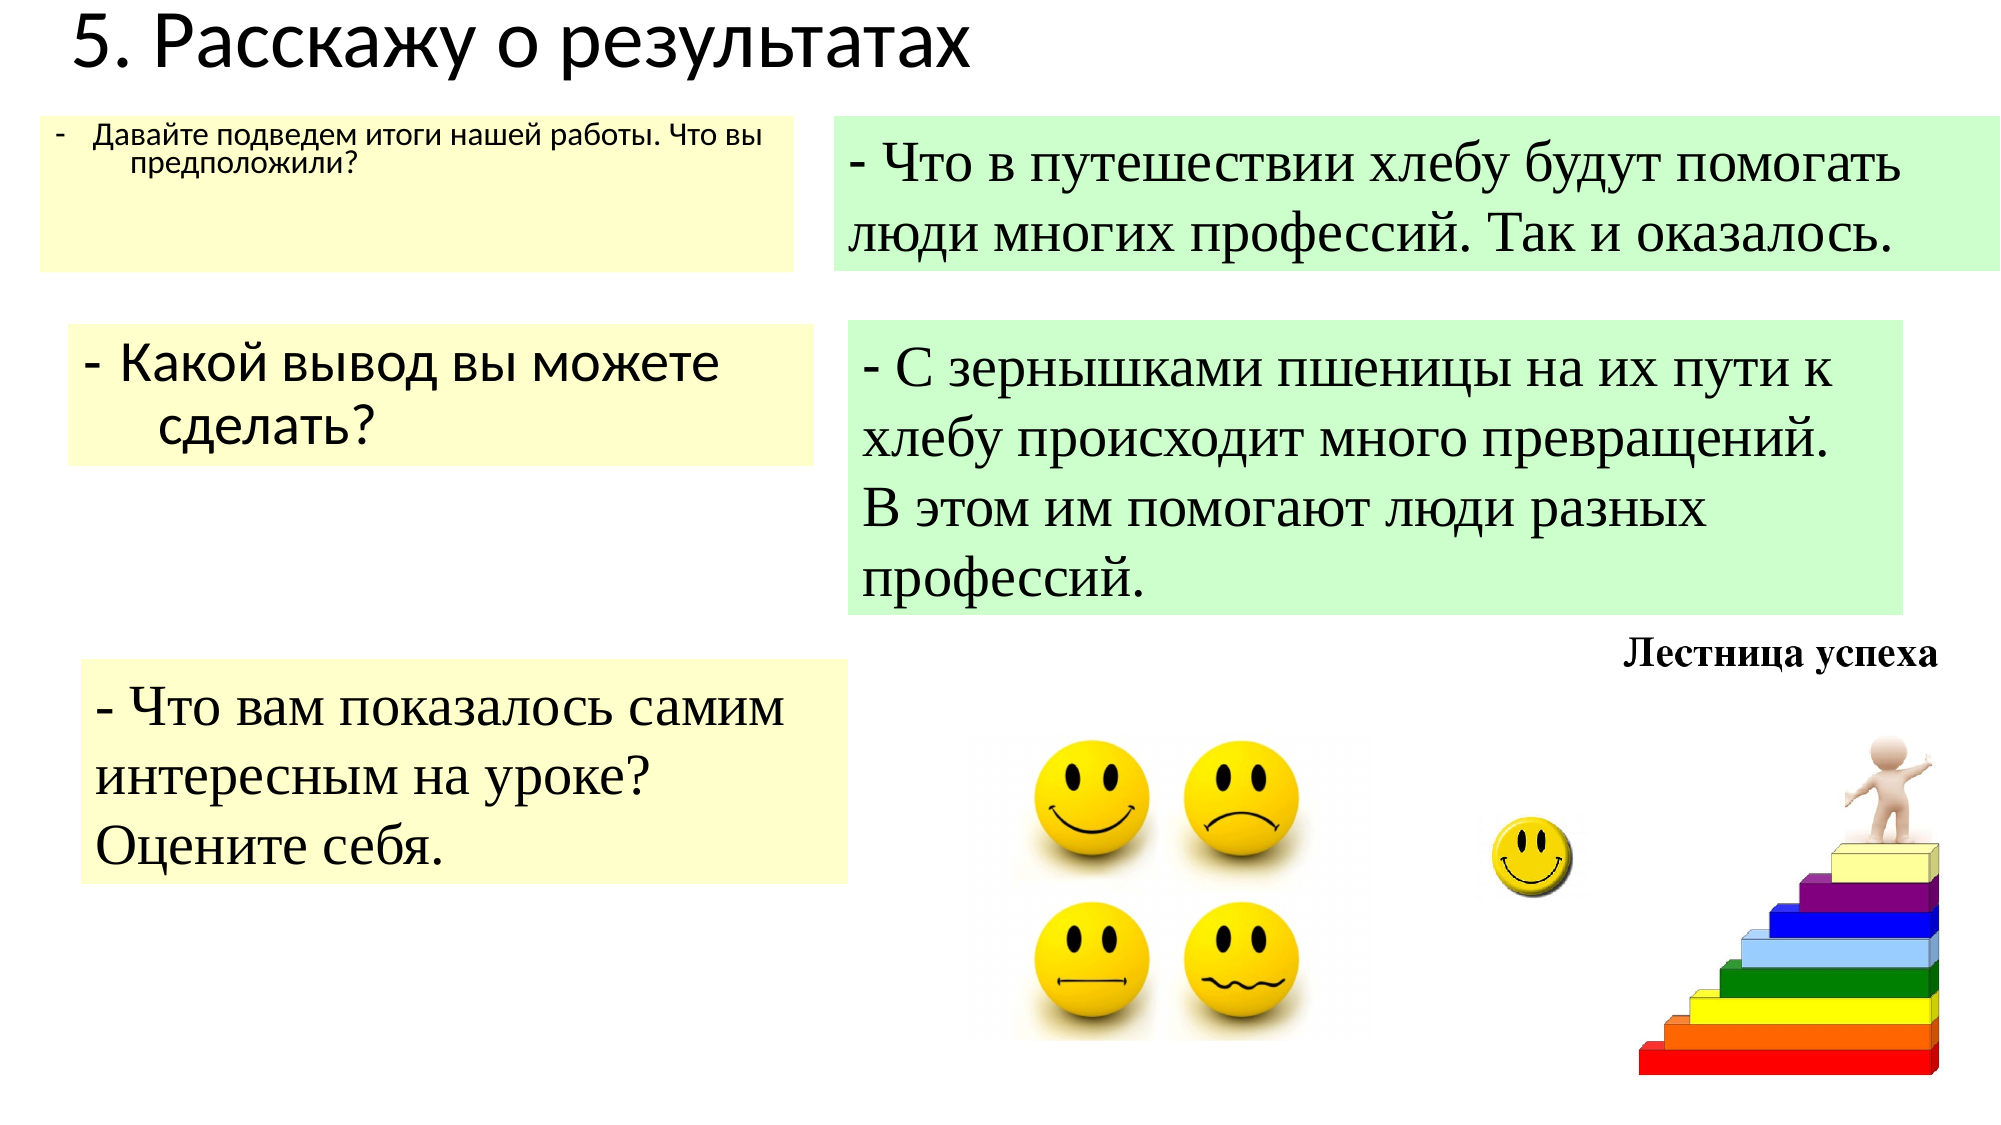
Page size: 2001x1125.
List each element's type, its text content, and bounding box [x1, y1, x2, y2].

title 5. Расскажу о результатах [55, 0, 1781, 100]
text_box Что в путешествии хлебу будут помогать люди многих профессий. Так и оказалось. [834, 116, 2000, 271]
text_box Какой вывод вы можете сделать? [68, 324, 814, 466]
text_box С зернышками пшеницы на их пути к хлебу происходит много превращений. В этом им помогают люди разных профессий. [848, 320, 1903, 615]
text_box - Что вам показалось самим интересным на уроке? Оцените себя. [81, 659, 848, 884]
picture [1438, 600, 2000, 1114]
picture [961, 732, 1373, 1041]
text_box Давайте подведем итоги нашей работы. Что вы предположили? [40, 115, 794, 273]
